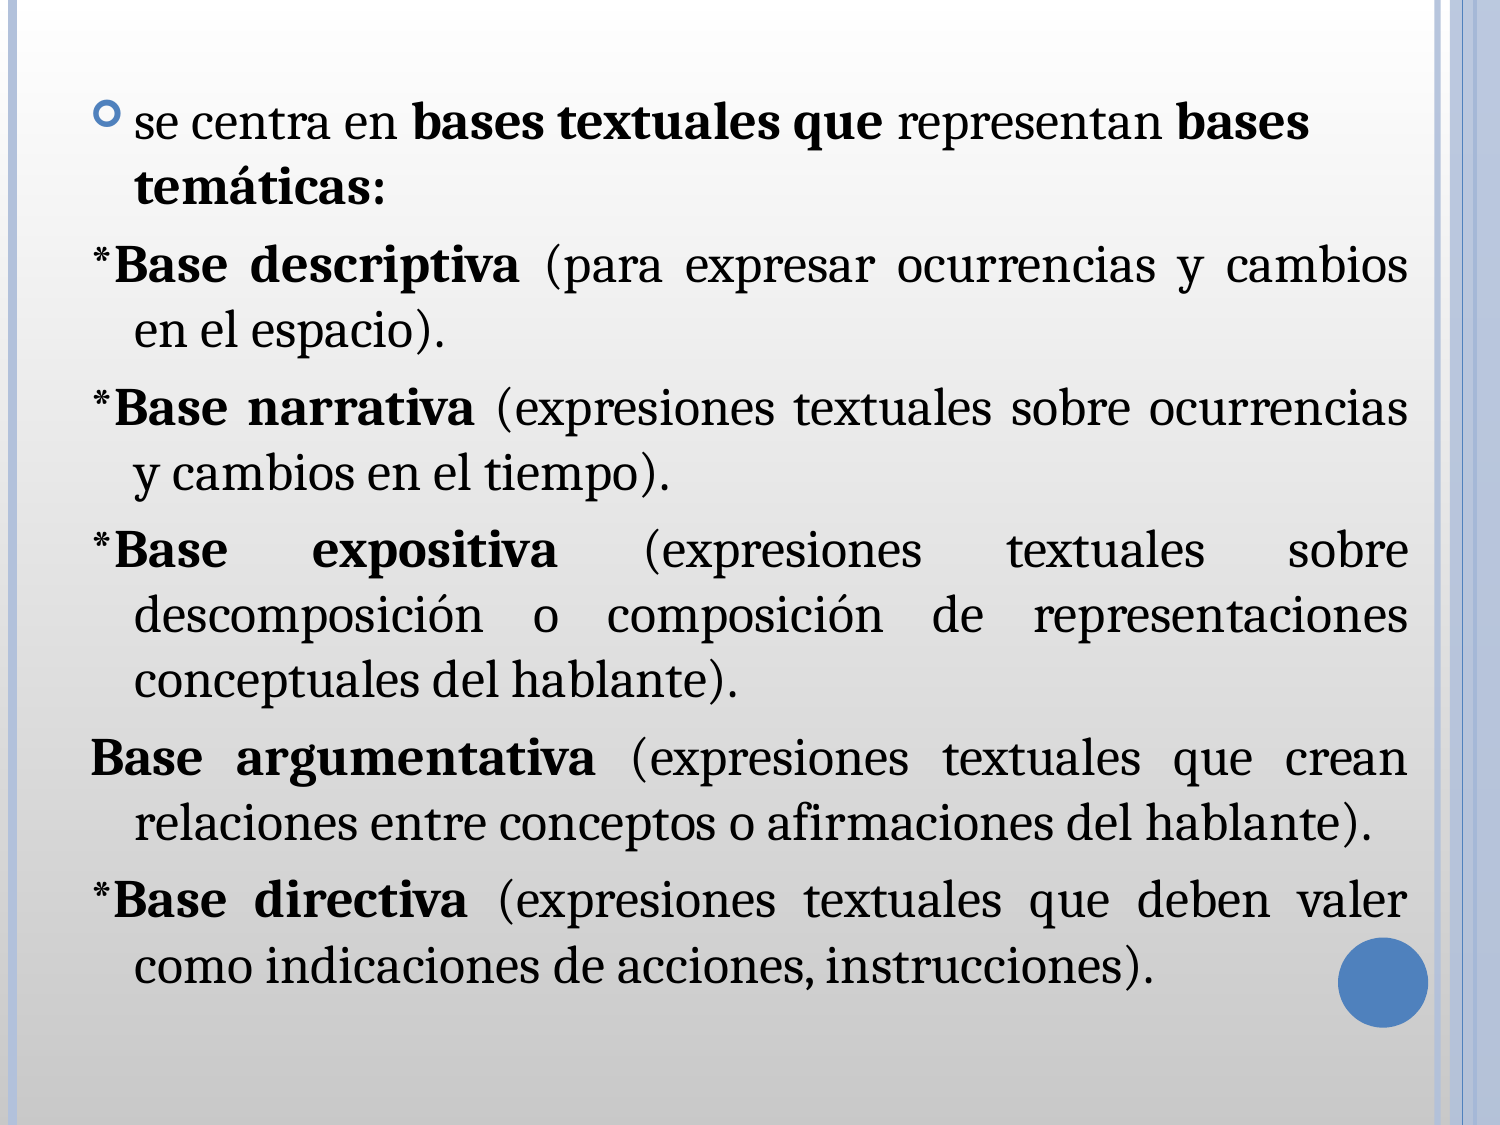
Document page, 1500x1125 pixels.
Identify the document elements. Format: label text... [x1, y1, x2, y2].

list se centra en bases textuales que representan bases temáticas: *Base descriptiva (para expresar ocurrencias y cambios en el espacio). *Base narrativa (expresiones textuales sobre ocurrencias y cambios en el tiempo). *Base expositiva (expresiones textuales sobre descomposición o composición de representaciones conceptuales del hablante). Base argumentativa (expresiones textuales que crean relaciones entre conceptos o afirmaciones del hablante). *Base directiva (expresiones textuales que deben valer como indicaciones de acciones, instrucciones). [75, 78, 1426, 1071]
